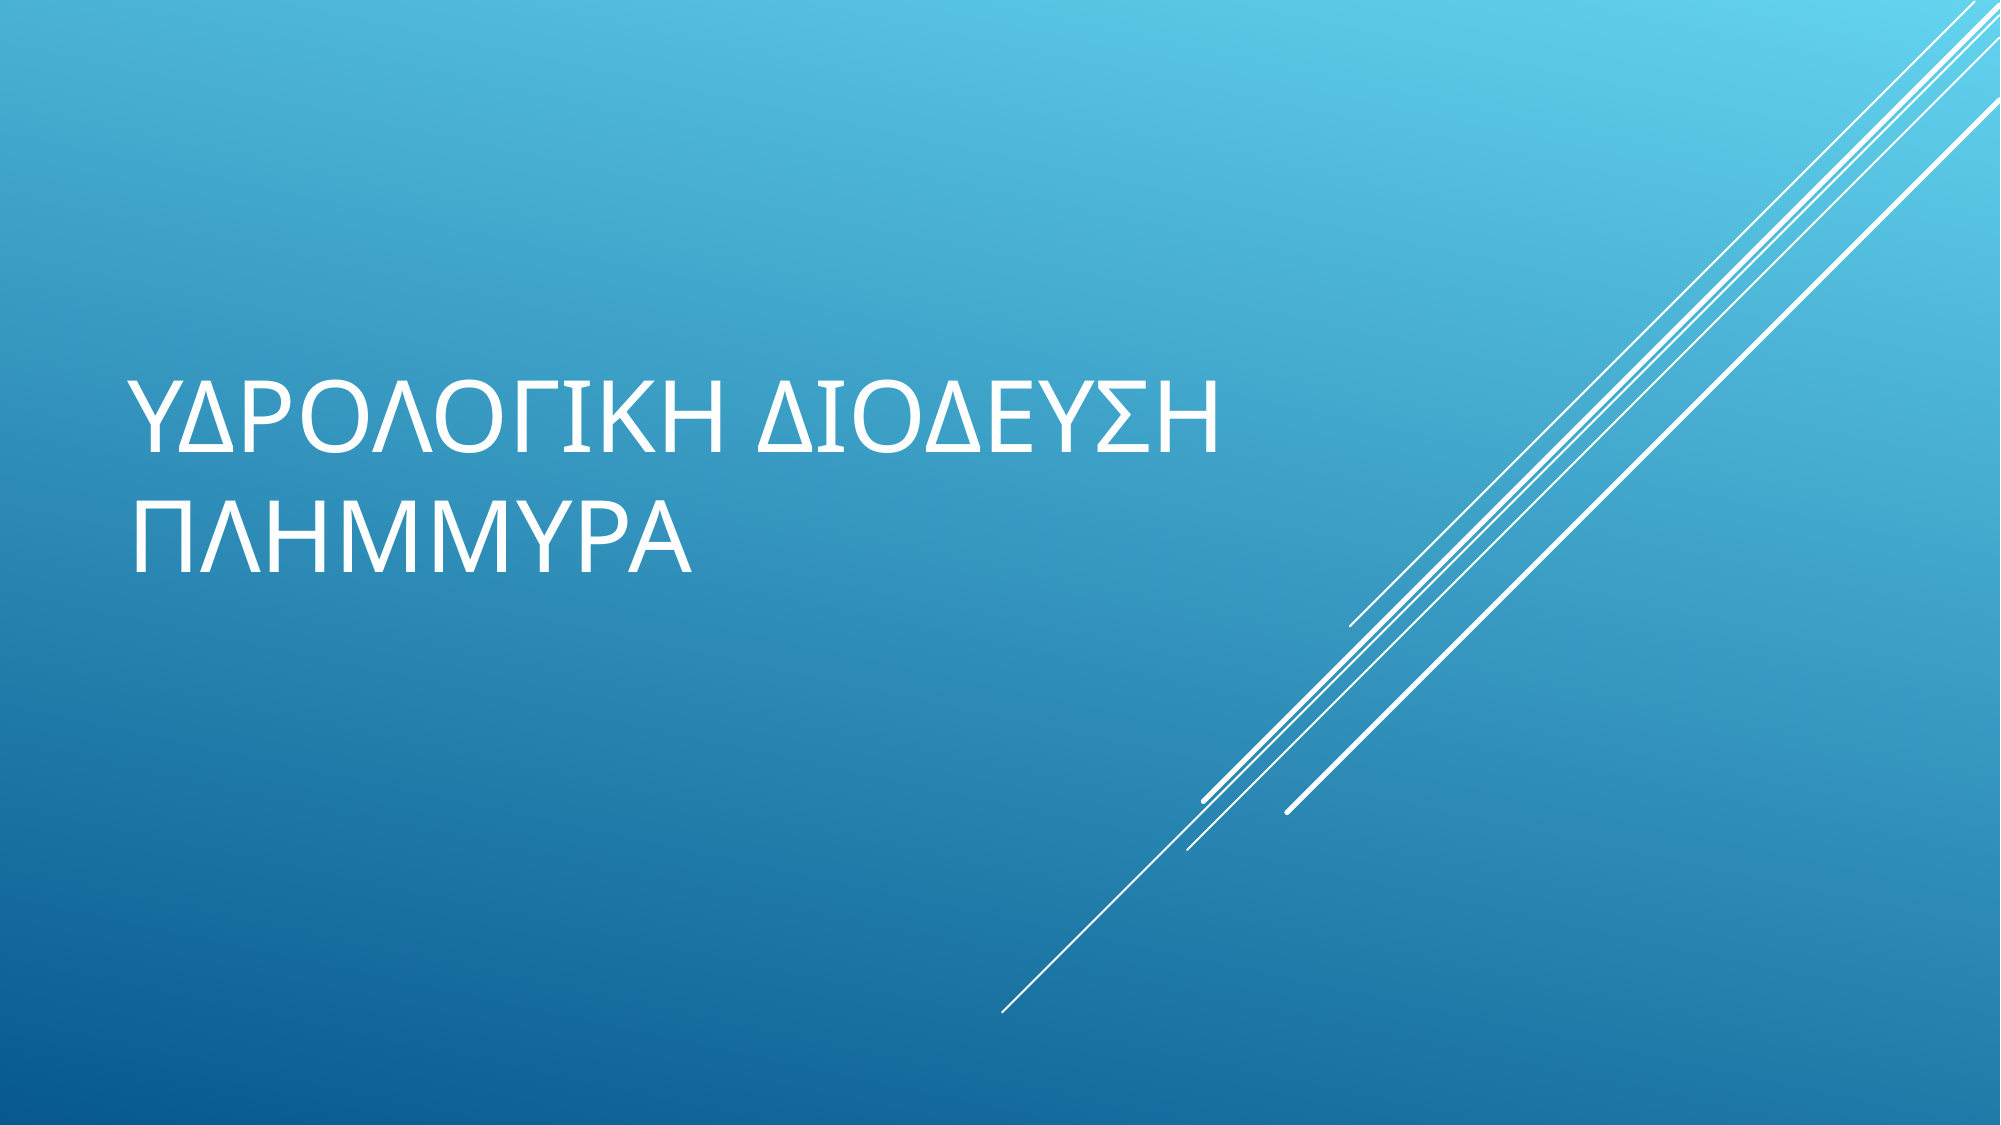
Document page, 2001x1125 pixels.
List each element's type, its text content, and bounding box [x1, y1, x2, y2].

title ΥΔΡΟΛΟΓΙΚΗ ΔΙΟΔΕΥΣΗ ΠΛΗΜΜΥΡΑ [112, 112, 1425, 601]
